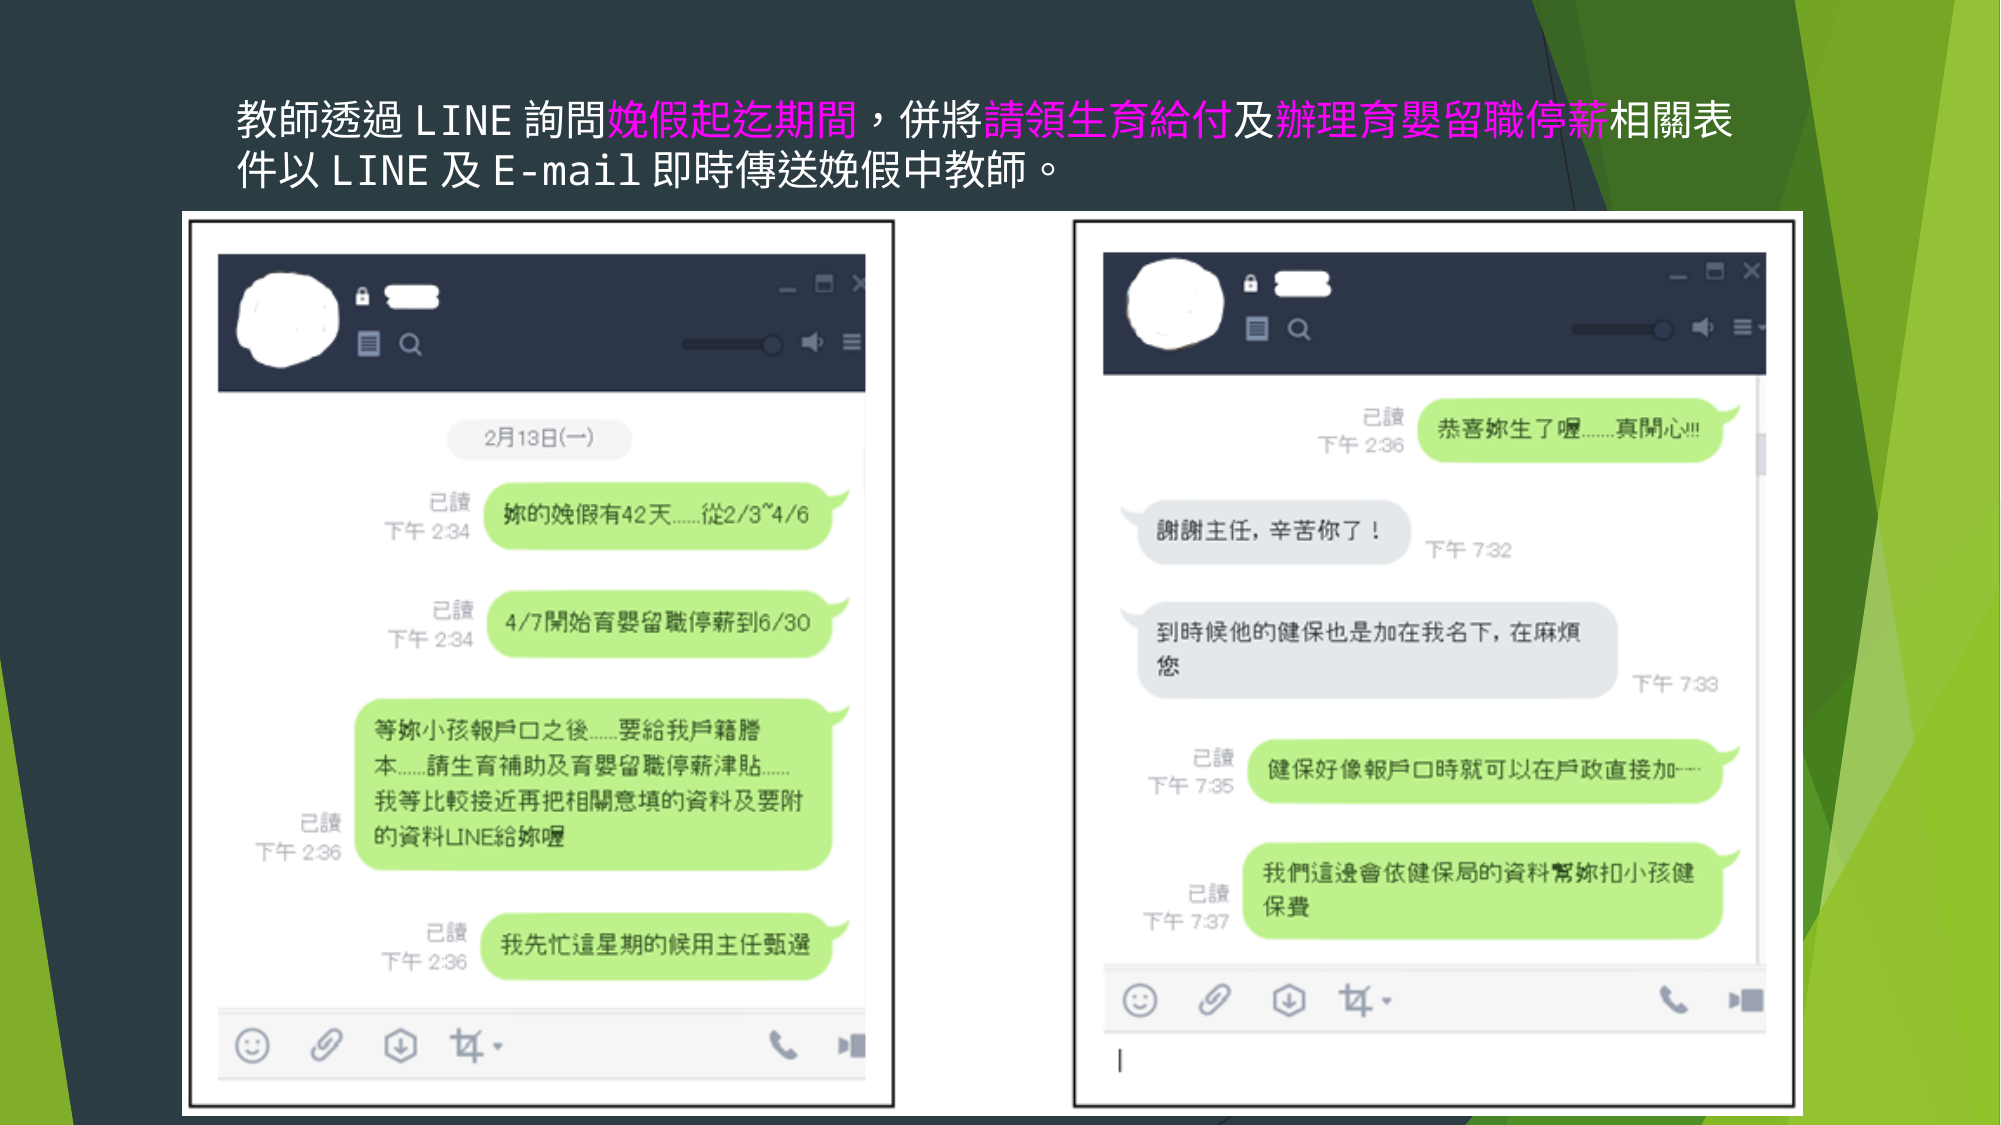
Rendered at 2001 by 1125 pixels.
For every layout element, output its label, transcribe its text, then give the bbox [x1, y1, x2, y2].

picture [182, 211, 1803, 1116]
text_box 教師透過LINE詢問娩假起迄期間，併將請領生育給付及辦理育嬰留職停薪相關表件以LINE及E-mail即時傳送娩假中教師。 [222, 85, 1764, 202]
